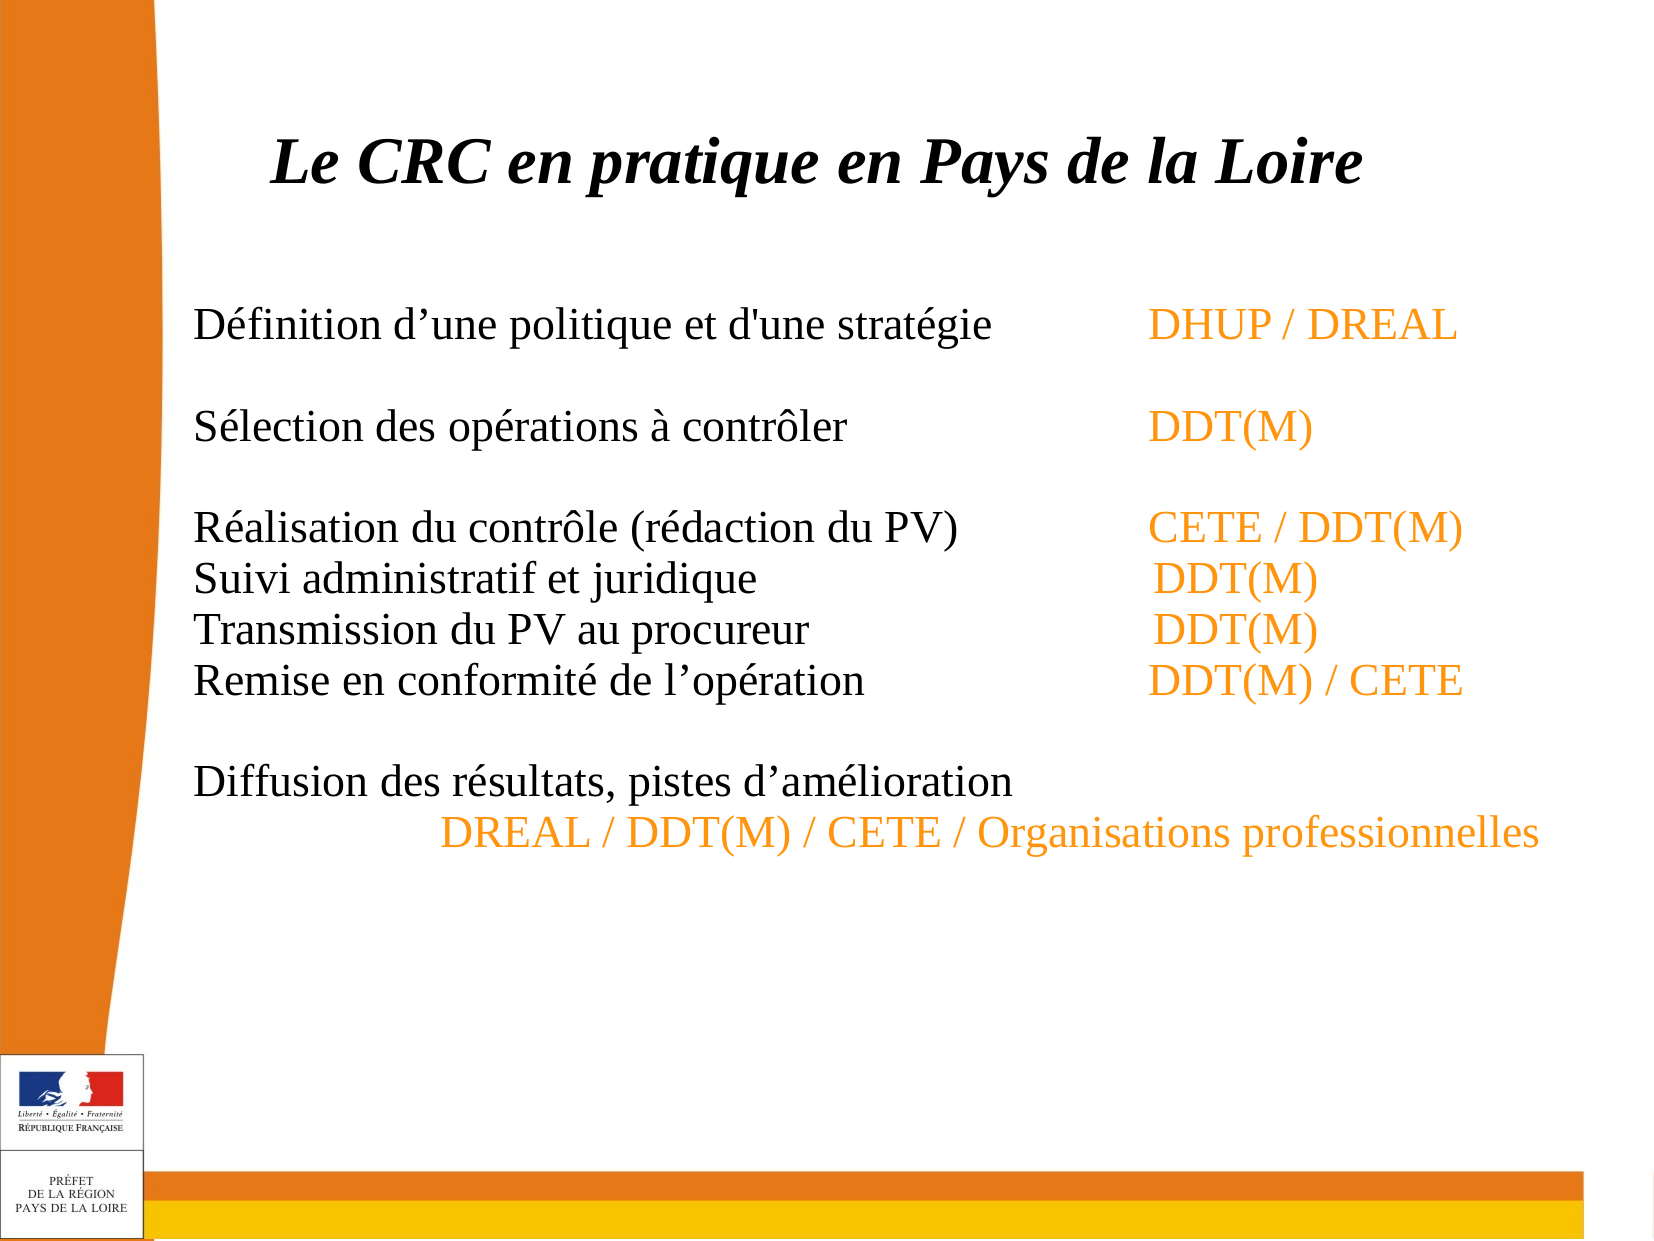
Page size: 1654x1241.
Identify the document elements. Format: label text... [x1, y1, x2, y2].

picture [0, 0, 1654, 1241]
text_box Définition d’une politique et d'une stratégie DHUP / DREAL Sélection des opérations à contrôler DDT(M) Réalisation du contrôle (rédaction du PV) CETE / DDT(M) Suivi administratif et juridique DDT(M) Transmission du PV au procureur DDT(M) Remise en conformité de l’opération DDT(M) / CETE Diffusion des résultats, pistes d’amélioration DREAL / DDT(M) / CETE / Organisations professionnelles [179, 229, 1595, 1063]
title Le CRC en pratique en Pays de la Loire [73, 57, 1562, 265]
